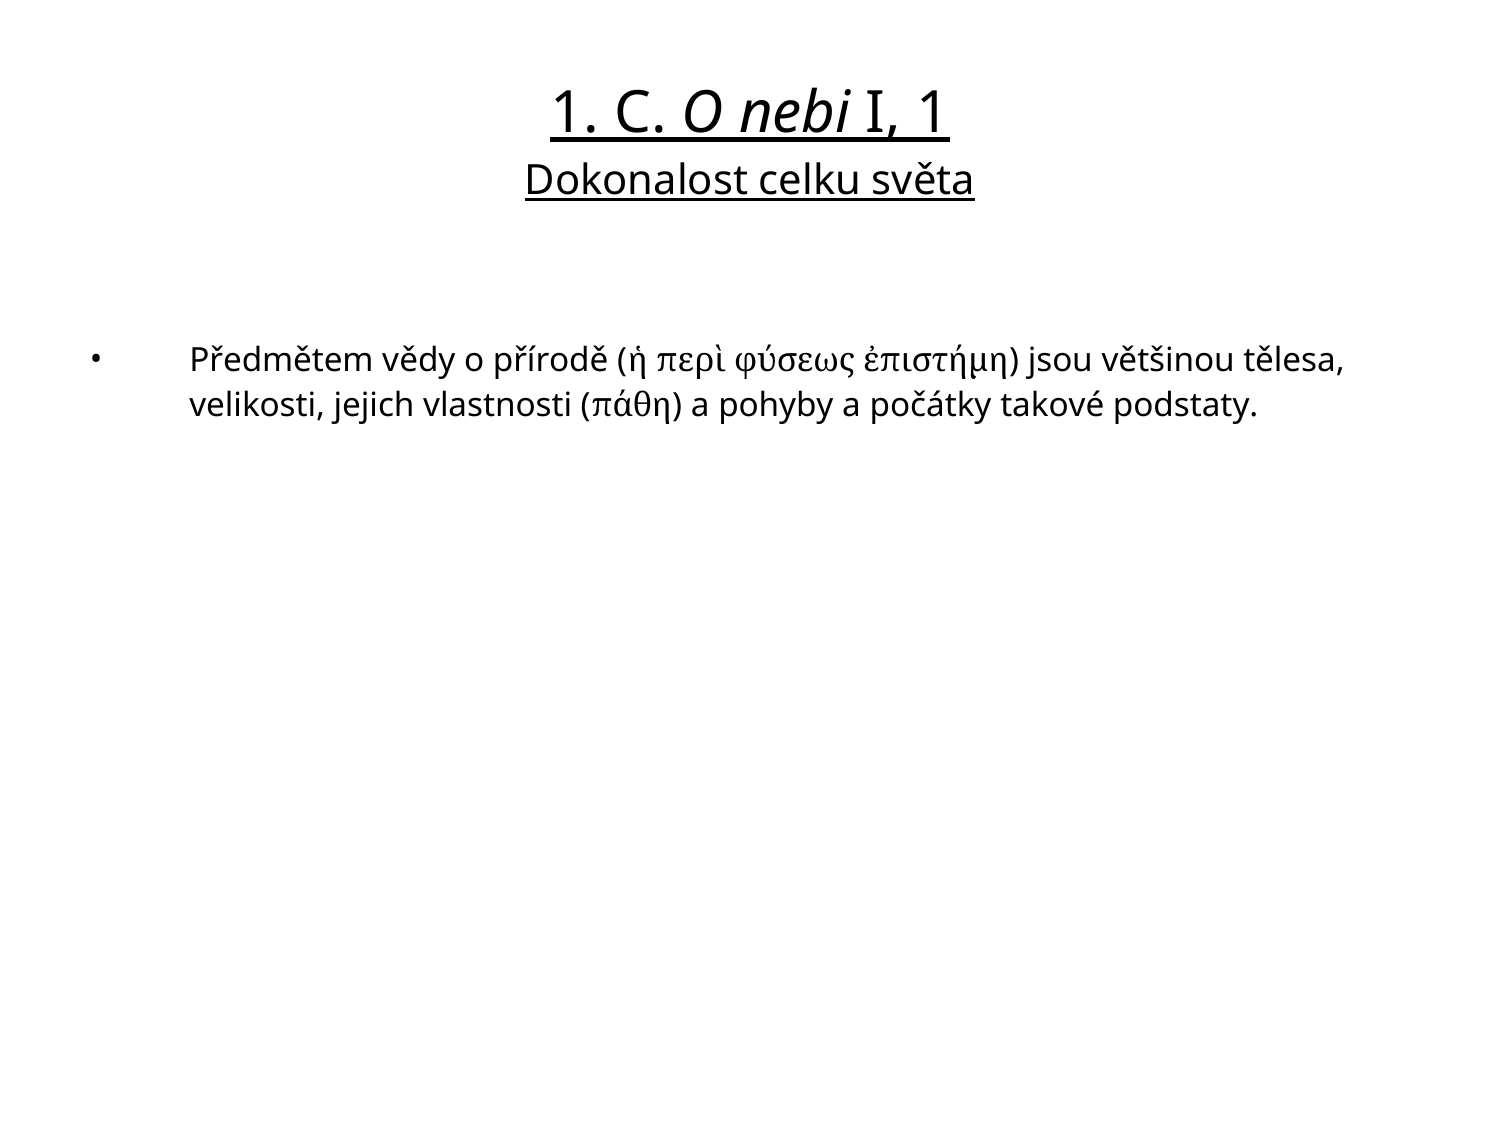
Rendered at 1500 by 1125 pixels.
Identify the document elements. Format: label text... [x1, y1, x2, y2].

title 1. C. O nebi I, 1 Dokonalost celku světa [75, 45, 1426, 233]
list Předmětem vědy o přírodě (ἡ περὶ φύσεως ἐπιστήμη) jsou většinou tělesa, velikosti, jejich vlastnosti (πάθη) a pohyby a počátky takové podstaty. [75, 262, 1426, 1058]
